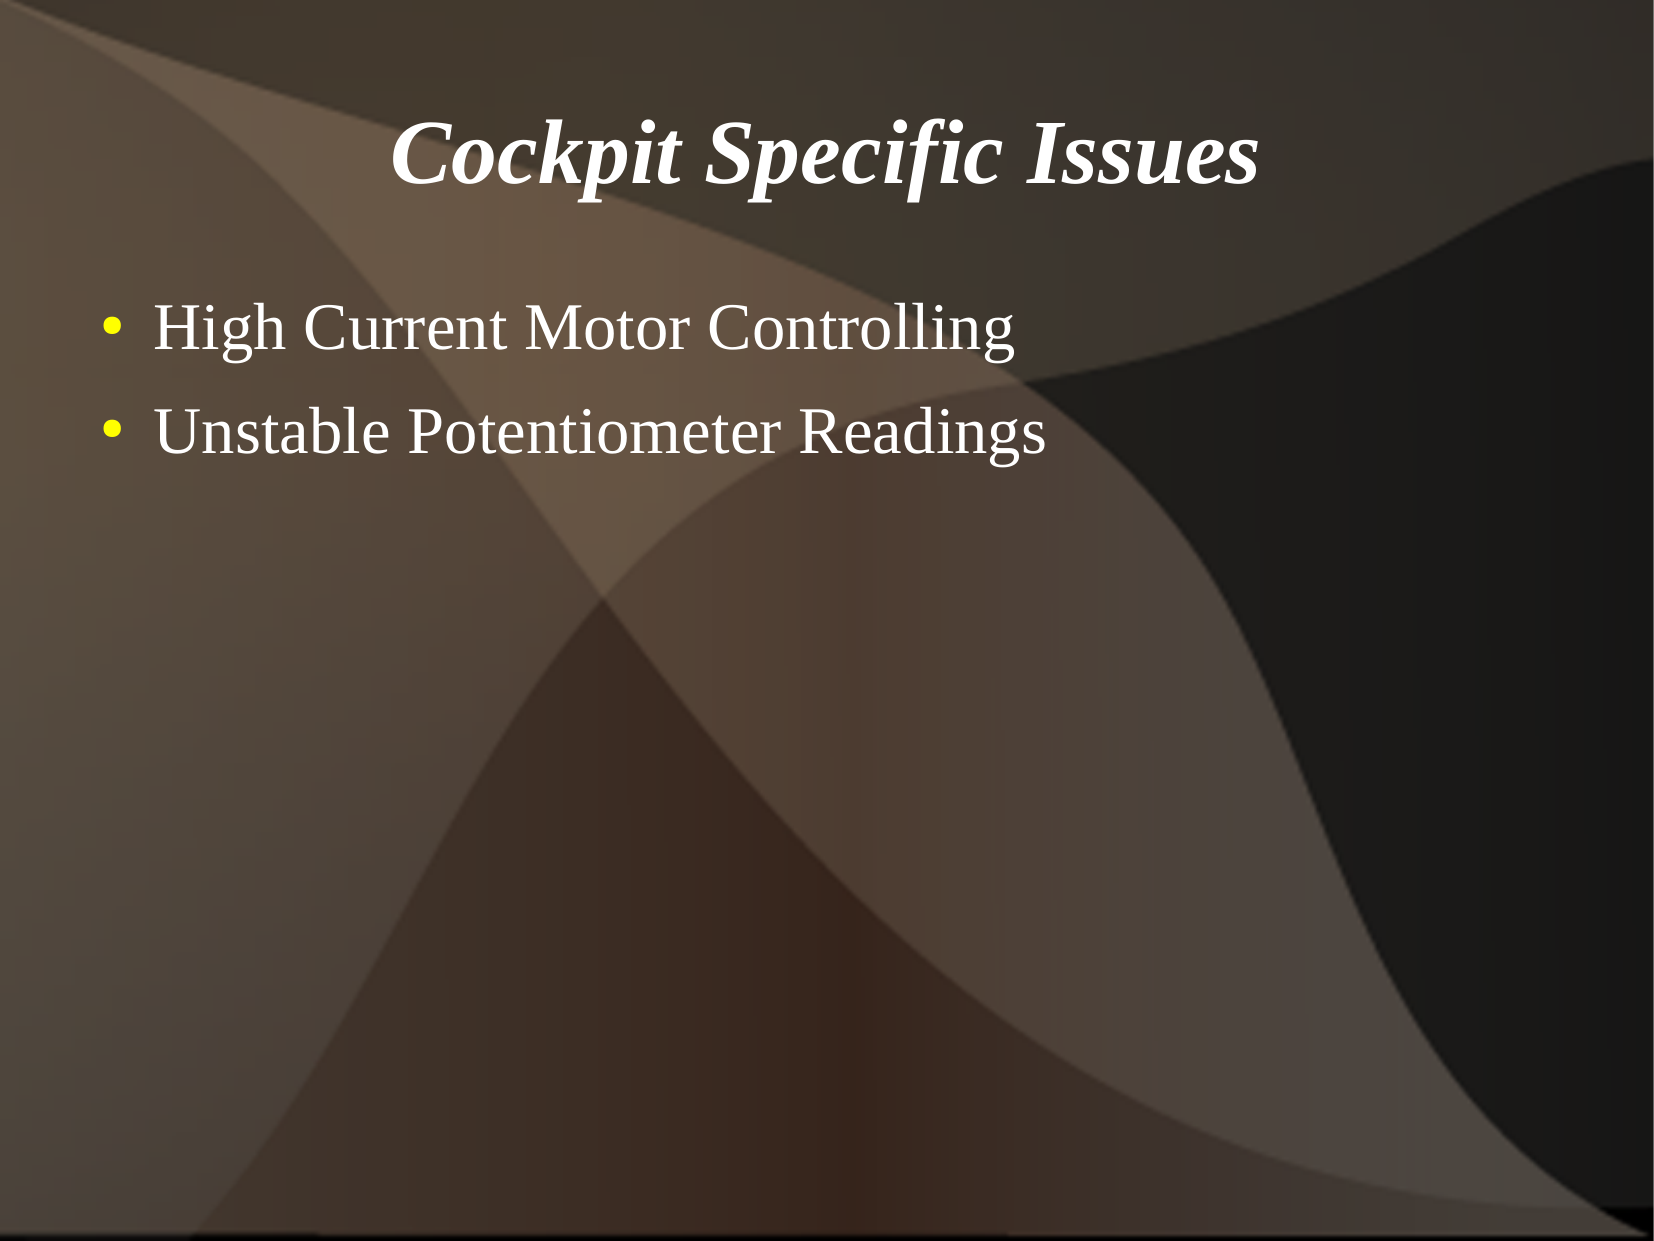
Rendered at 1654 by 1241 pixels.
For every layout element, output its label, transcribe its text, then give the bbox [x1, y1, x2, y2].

list High Current Motor Controlling Unstable Potentiometer Readings [82, 290, 1571, 1109]
picture [0, 0, 1654, 1241]
title Cockpit Specific Issues [82, 49, 1571, 257]
